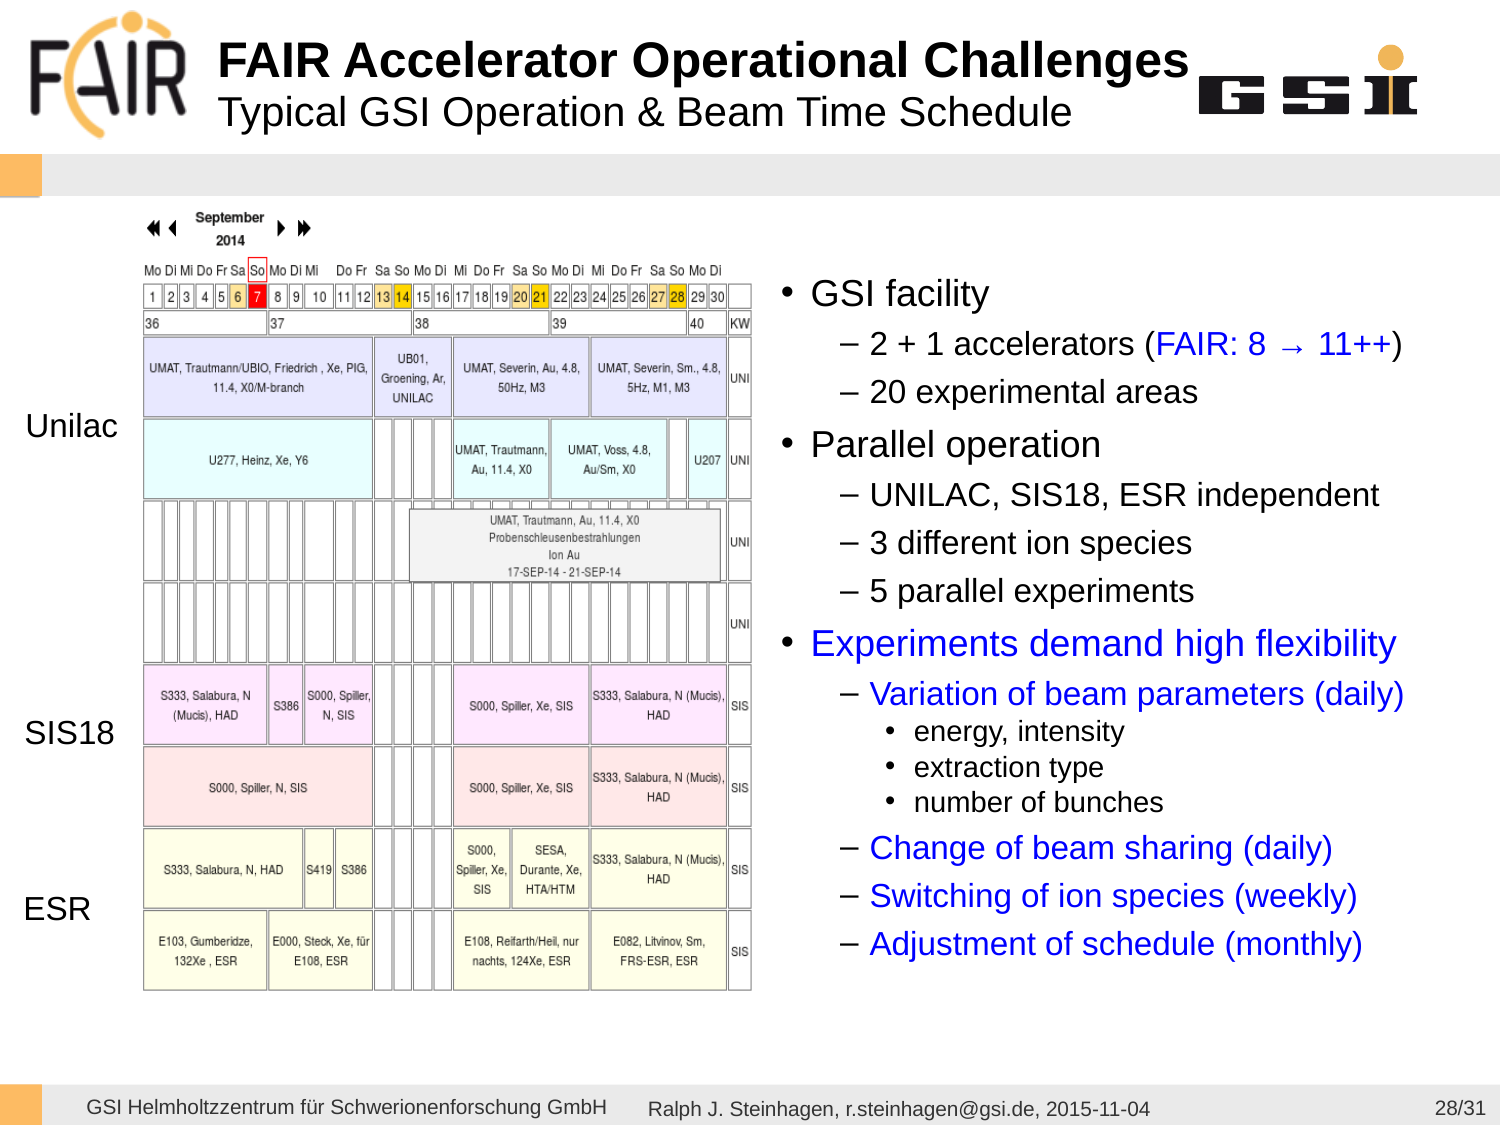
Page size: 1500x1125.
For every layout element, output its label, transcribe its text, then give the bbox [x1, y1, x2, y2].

text_box SIS18 [24, 711, 116, 752]
picture [1197, 42, 1419, 117]
text_box Unilac [25, 404, 119, 445]
list GSI facility 2 + 1 accelerators (FAIR: 8 → 11++) 20 experimental areas Parallel operation UNILAC, SIS18, ESR independent 3 different ion species 5 parallel experiments Experiments demand high flexibility Variation of beam parameters (daily) energy, intensity extraction type number of bunches Change of beam sharing (daily) Switching of ion species (weekly) Adjustment of schedule (monthly) [766, 207, 1484, 1018]
picture [30, 9, 187, 141]
picture [137, 204, 767, 1015]
text_box ESR [23, 887, 92, 928]
title FAIR Accelerator Operational Challenges Typical GSI Operation & Beam Time Schedule [217, 0, 1193, 171]
